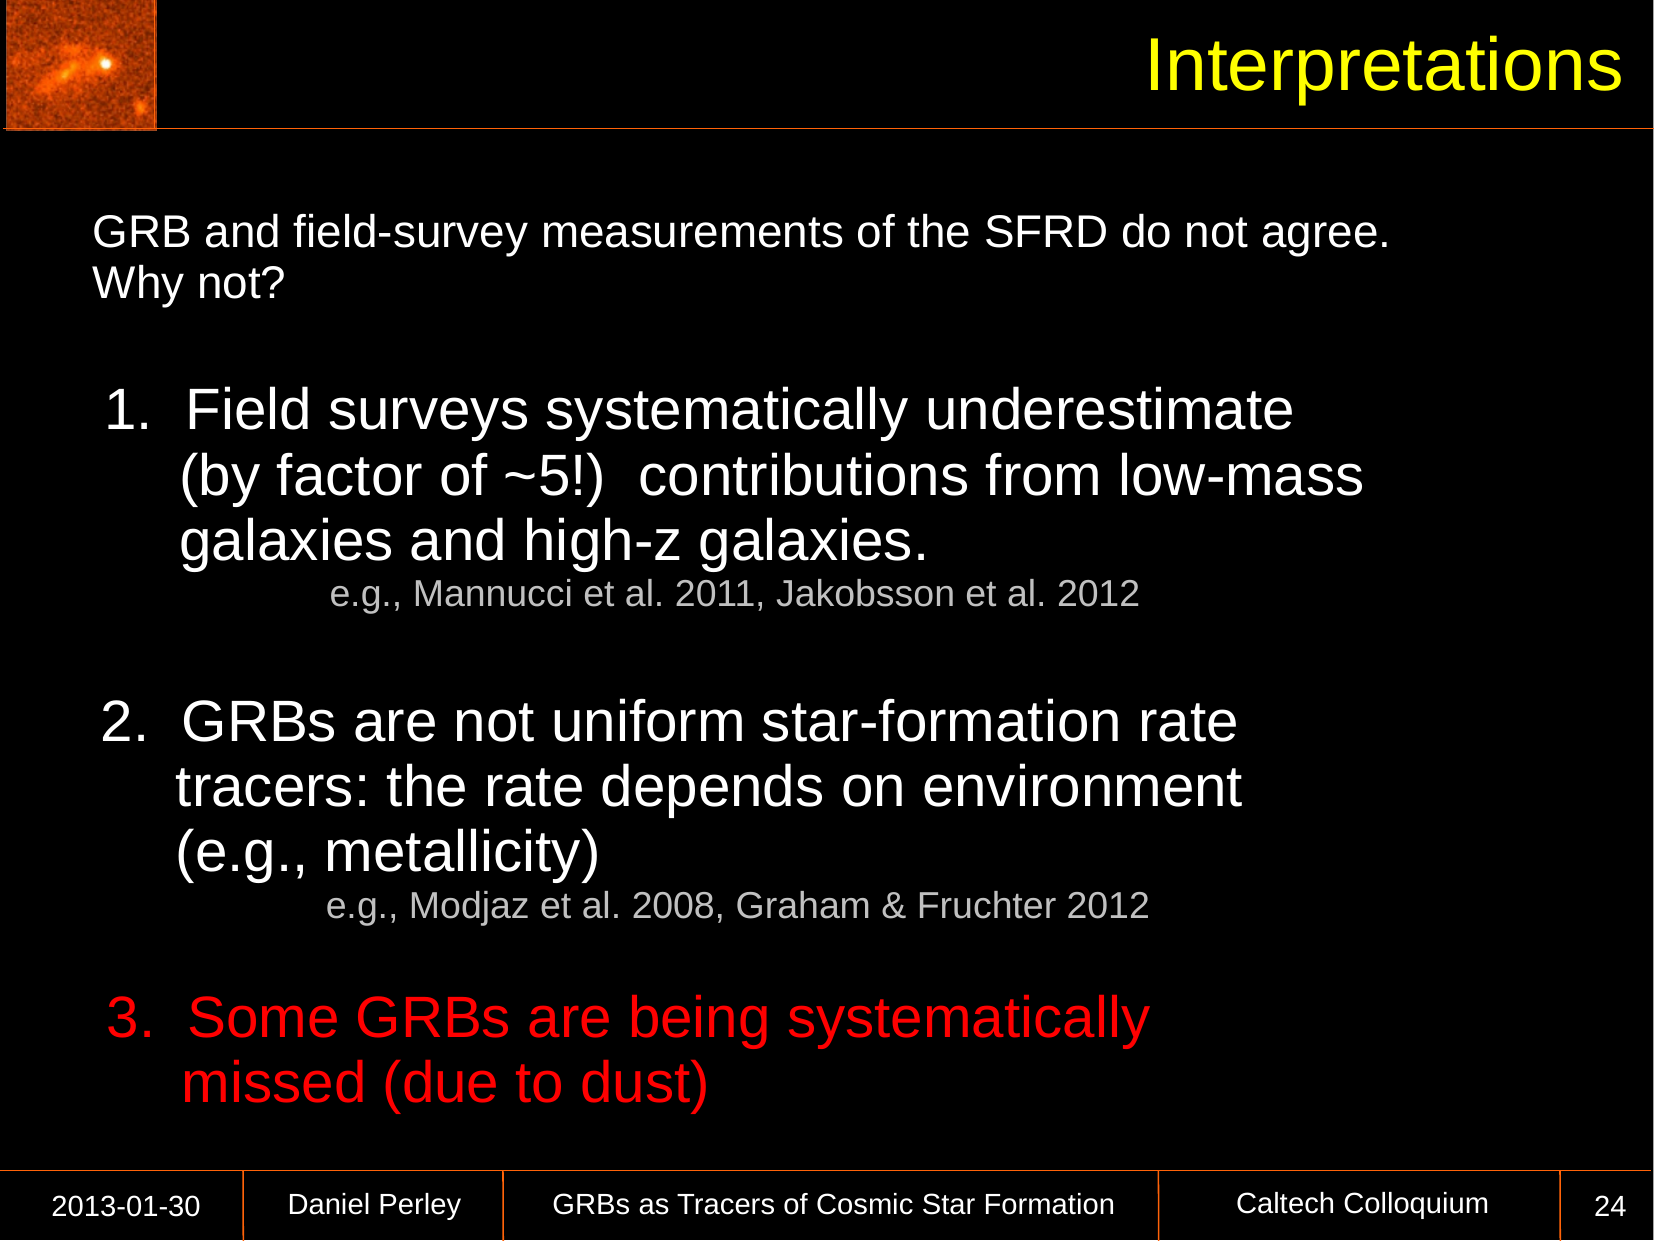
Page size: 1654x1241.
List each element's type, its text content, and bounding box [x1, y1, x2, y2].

text_box GRB and field-survey measurements of the SFRD do not agree. Why not? [75, 195, 1463, 319]
picture [7, 0, 154, 128]
text_box 3. Some GRBs are being systematically missed (due to dust) [88, 973, 1439, 1167]
text_box 2. GRBs are not uniform star-formation rate tracers: the rate depends on environment (e.g., metallicity) e.g., Modjaz et al. 2008, Graham & Fruchter 2012 [83, 678, 1434, 942]
title Interpretations [187, 21, 1624, 108]
text_box 1. Field surveys systematically underestimate (by factor of ~5!) contributions from low-mass galaxies and high-z galaxies. e.g., Mannucci et al. 2011, Jakobsson et al. 2012 [86, 366, 1437, 630]
